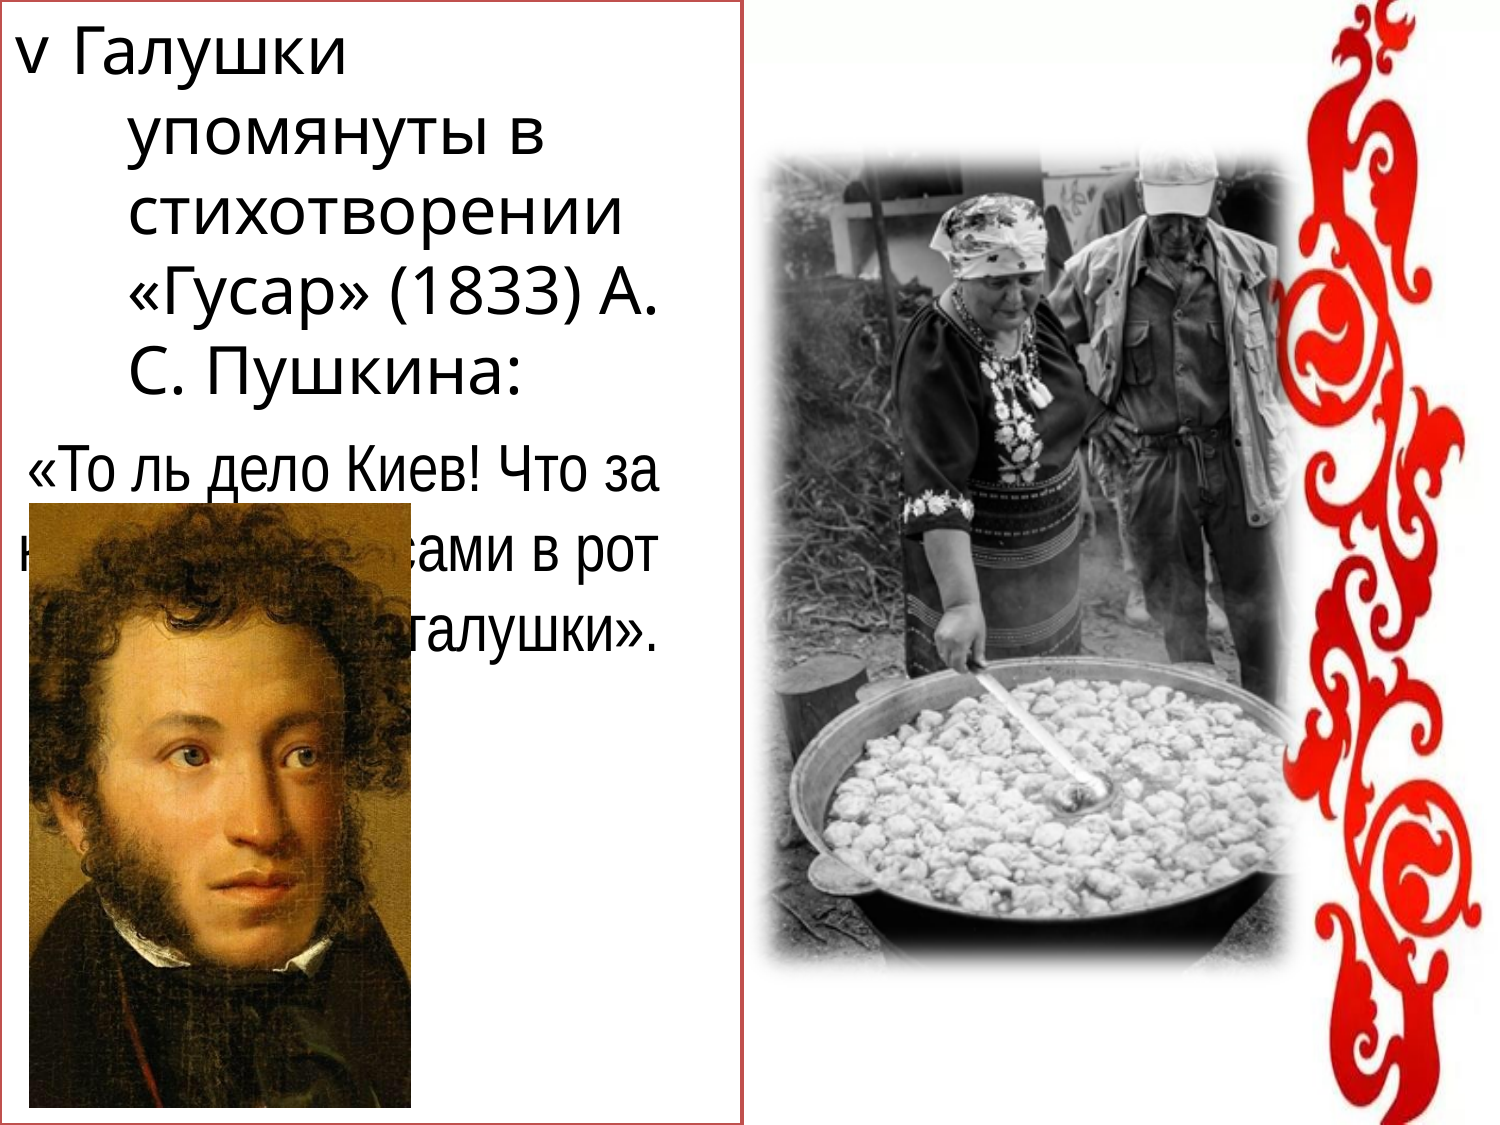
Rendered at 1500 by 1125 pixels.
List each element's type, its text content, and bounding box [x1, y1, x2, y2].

picture [743, 0, 1500, 1125]
list Галушки упомянуты в стихотворении «Гусар» (1833) А. С. Пушкина: «То ль дело Киев! Что за край! Валятся сами в рот галушки». [0, 0, 743, 1125]
picture [29, 503, 411, 1108]
